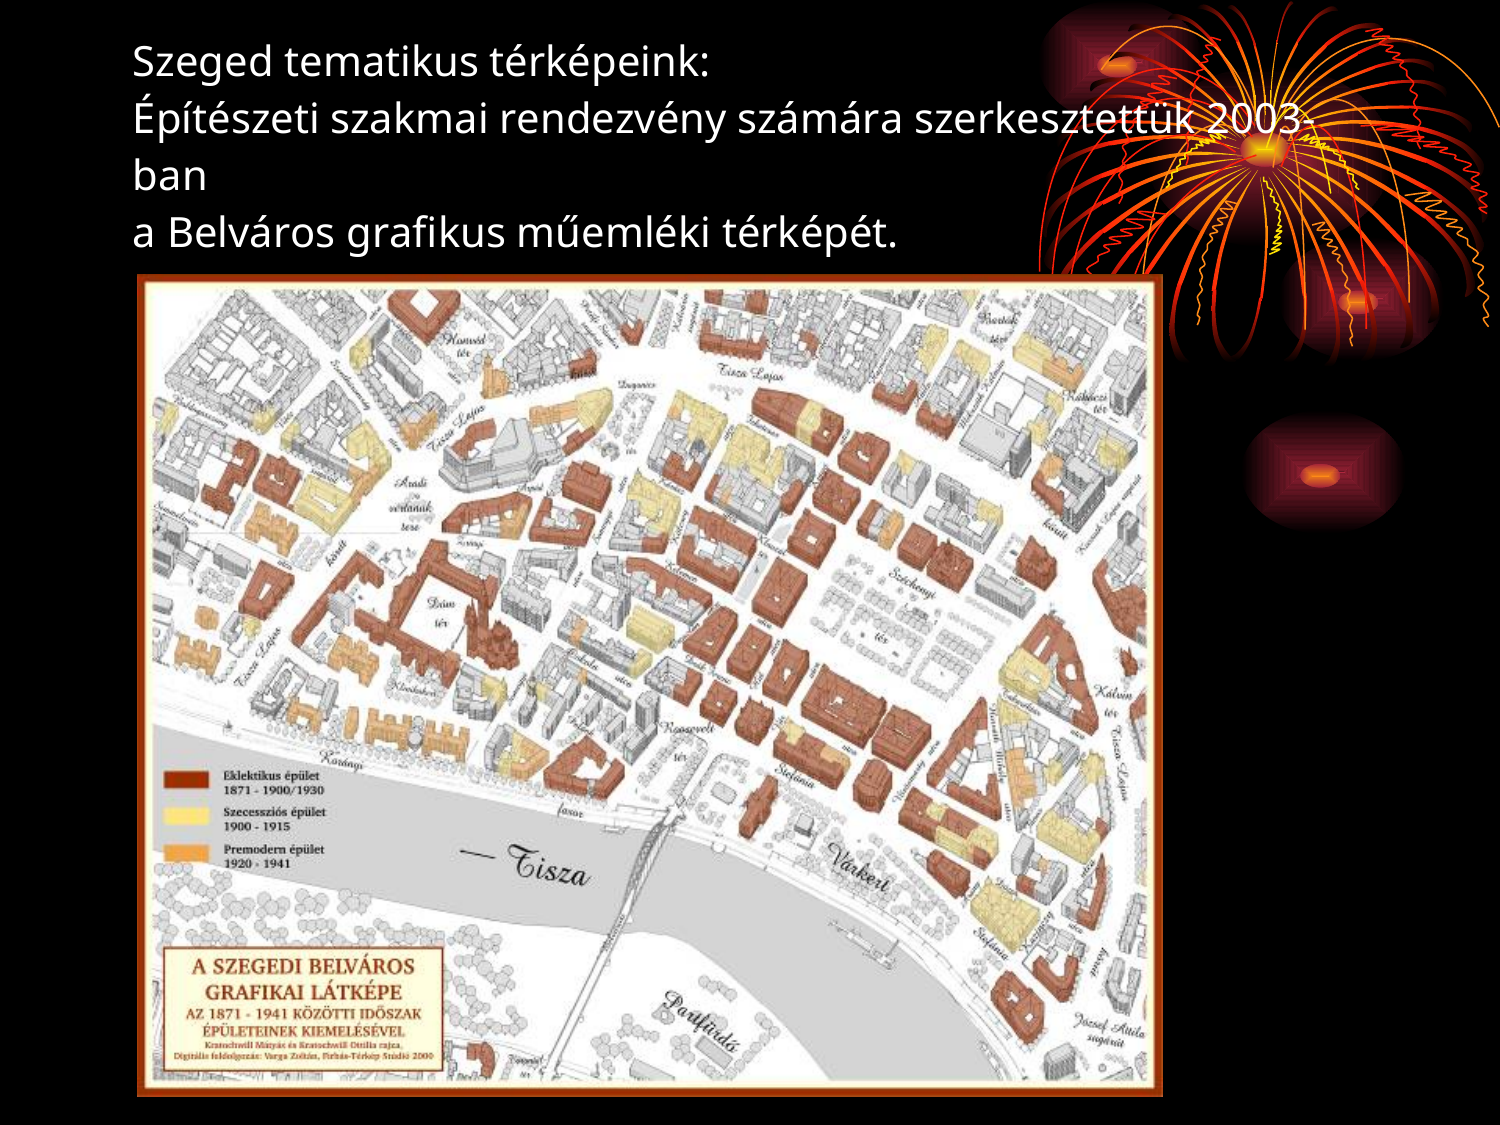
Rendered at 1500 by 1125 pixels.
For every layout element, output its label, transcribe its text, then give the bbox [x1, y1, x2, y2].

picture [137, 274, 1163, 1097]
title Szeged tematikus térképeink: Építészeti szakmai rendezvény számára szerkesztettük 2003-ban a Belváros grafikus műemléki térképét. [118, 20, 1394, 272]
